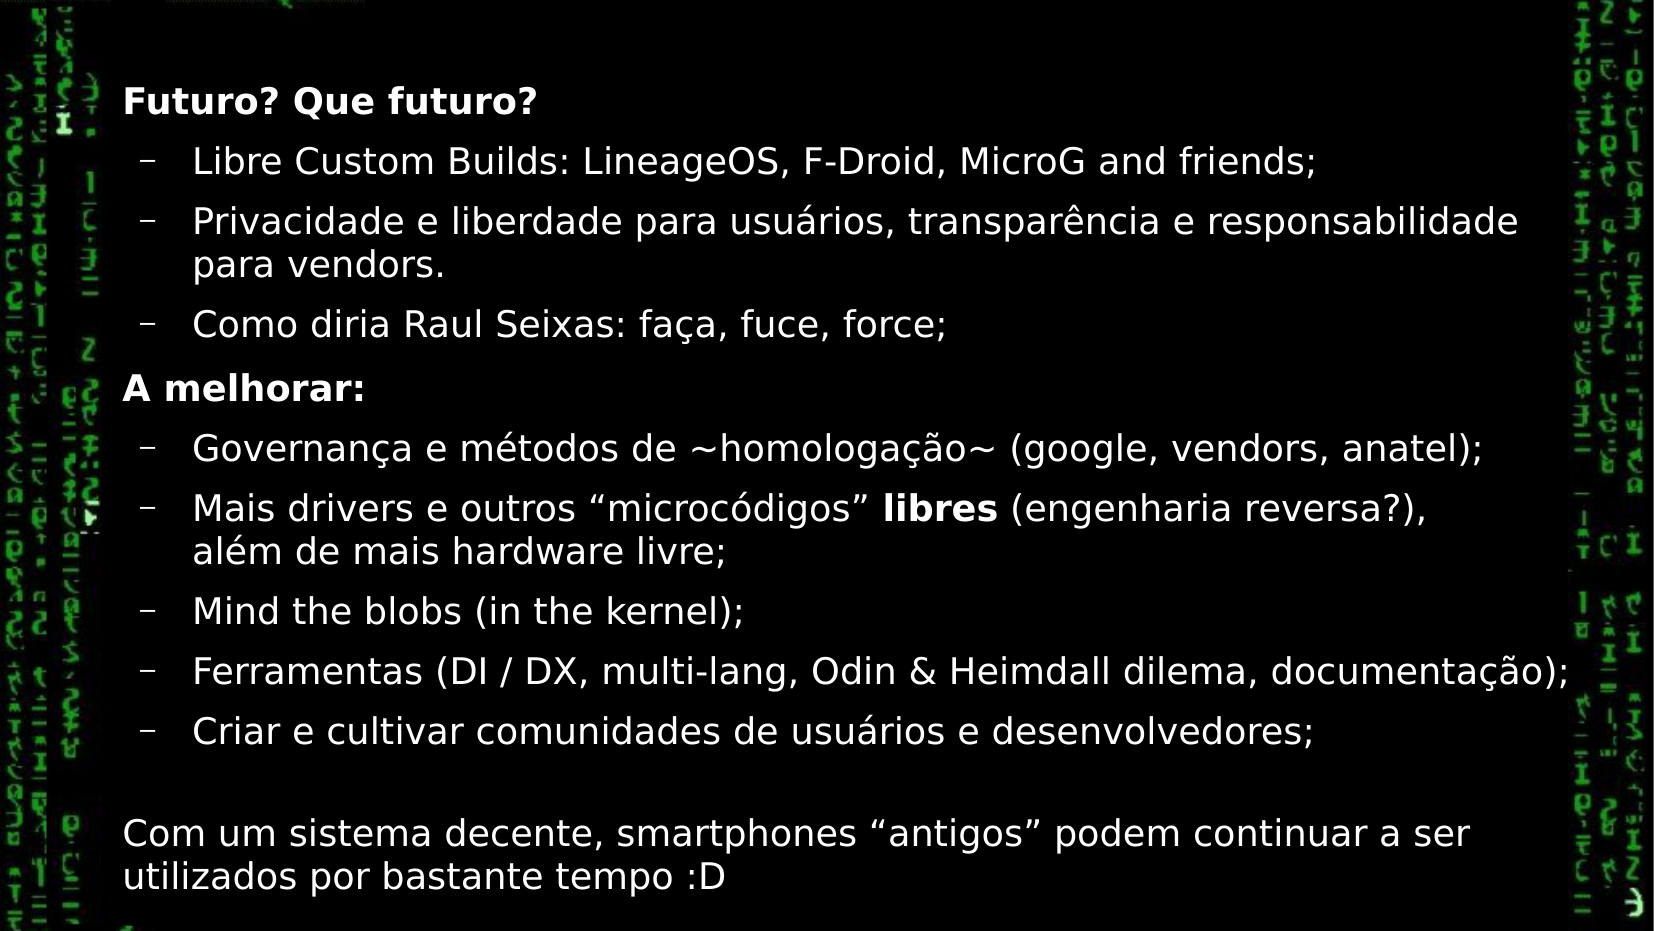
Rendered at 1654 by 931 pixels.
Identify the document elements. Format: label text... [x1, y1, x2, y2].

list Futuro? Que futuro? Libre Custom Builds: LineageOS, F-Droid, MicroG and friends; Privacidade e liberdade para usuários, transparência e responsabilidade para vendors. Como diria Raul Seixas: faça, fuce, force; A melhorar: Governança e métodos de ~homologação~ (google, vendors, anatel); Mais drivers e outros “microcódigos” libres (engenharia reversa?), além de mais hardware livre; Mind the blobs (in the kernel); Ferramentas (DI / DX, multi-lang, Odin & Heimdall dilema, documentação); Criar e cultivar comunidades de usuários e desenvolvedores; Com um sistema decente, smartphones “antigos” podem continuar a ser utilizados por bastante tempo :D [53, 80, 1603, 911]
picture [0, 0, 1654, 931]
